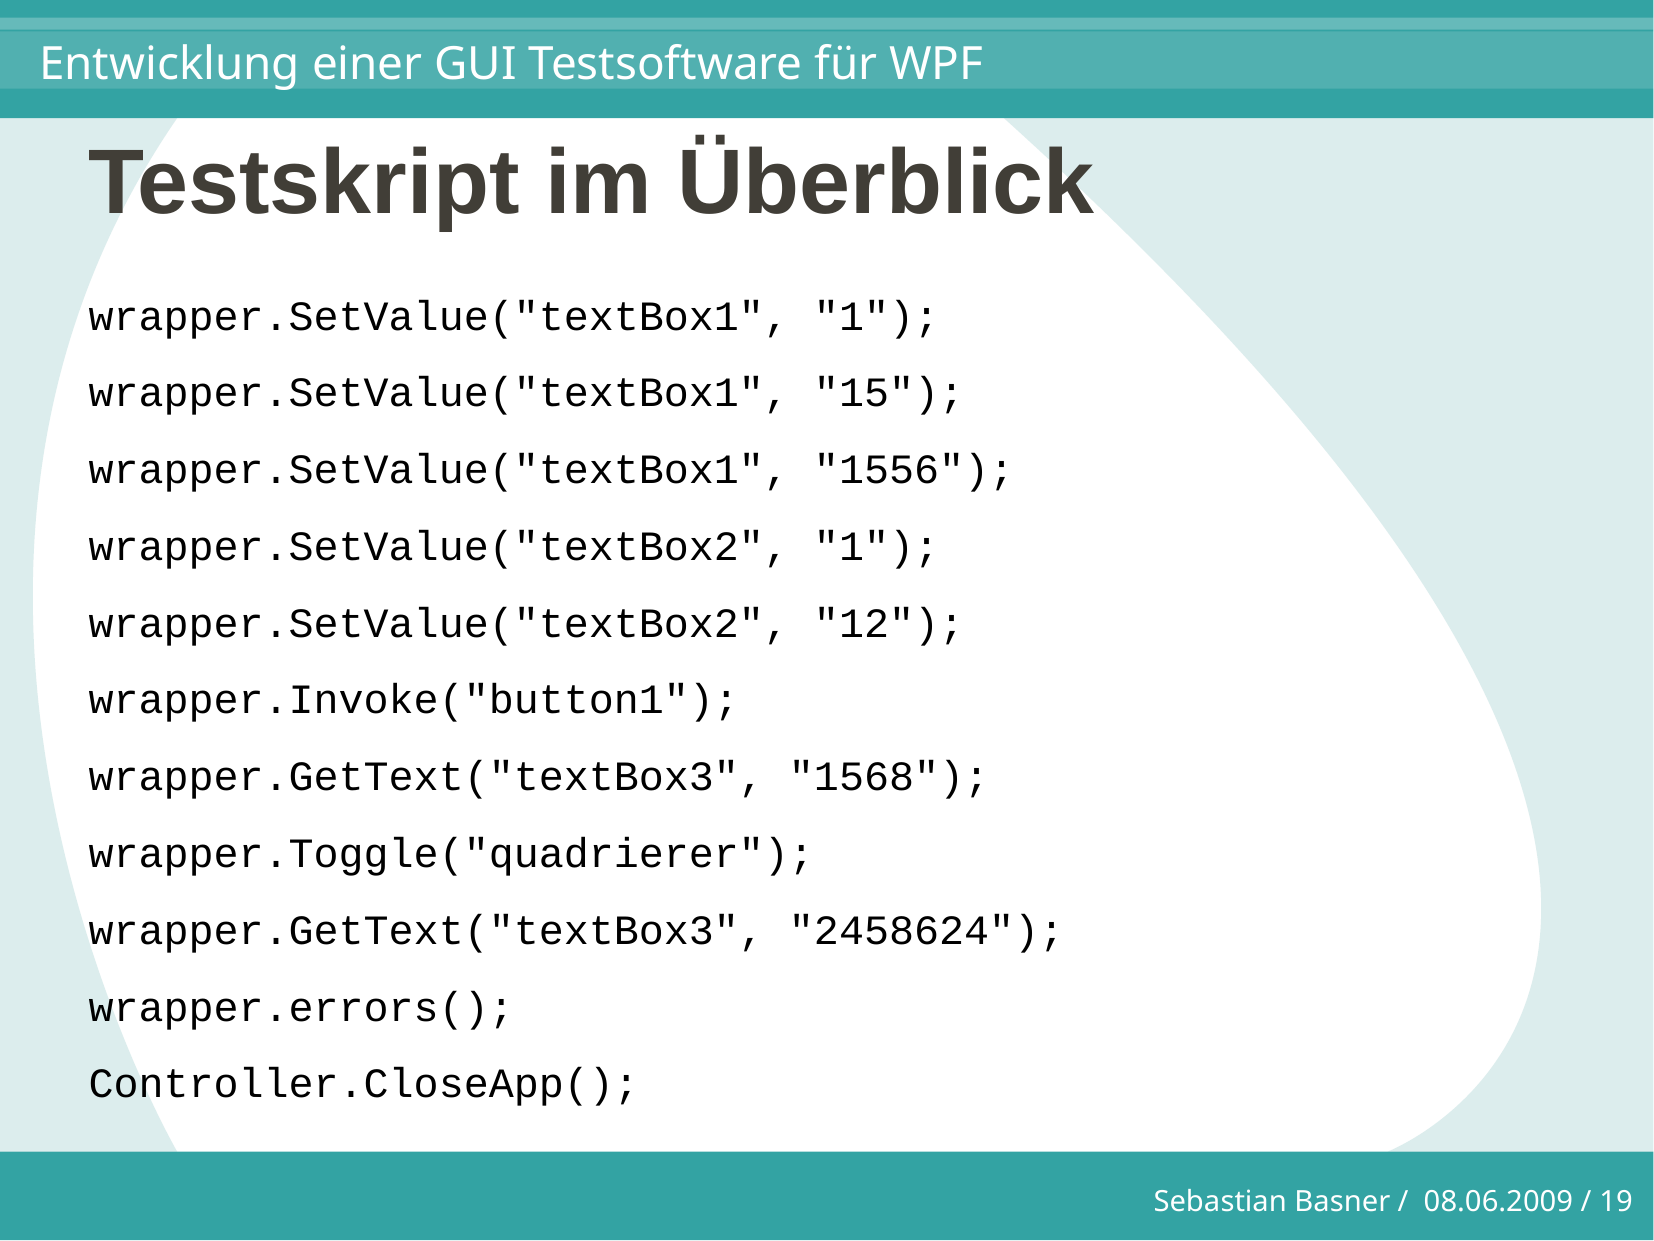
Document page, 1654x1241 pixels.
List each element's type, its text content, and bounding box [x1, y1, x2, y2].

title Testskript im Überblick [88, 130, 1577, 234]
list wrapper.SetValue("textBox1", "1"); wrapper.SetValue("textBox1", "15"); wrapper.SetValue("textBox1", "1556"); wrapper.SetValue("textBox2", "1"); wrapper.SetValue("textBox2", "12"); wrapper.Invoke("button1"); wrapper.GetText("textBox3", "1568"); wrapper.Toggle("quadrierer"); wrapper.GetText("textBox3", "2458624"); wrapper.errors(); Controller.CloseApp(); [88, 295, 1577, 1099]
